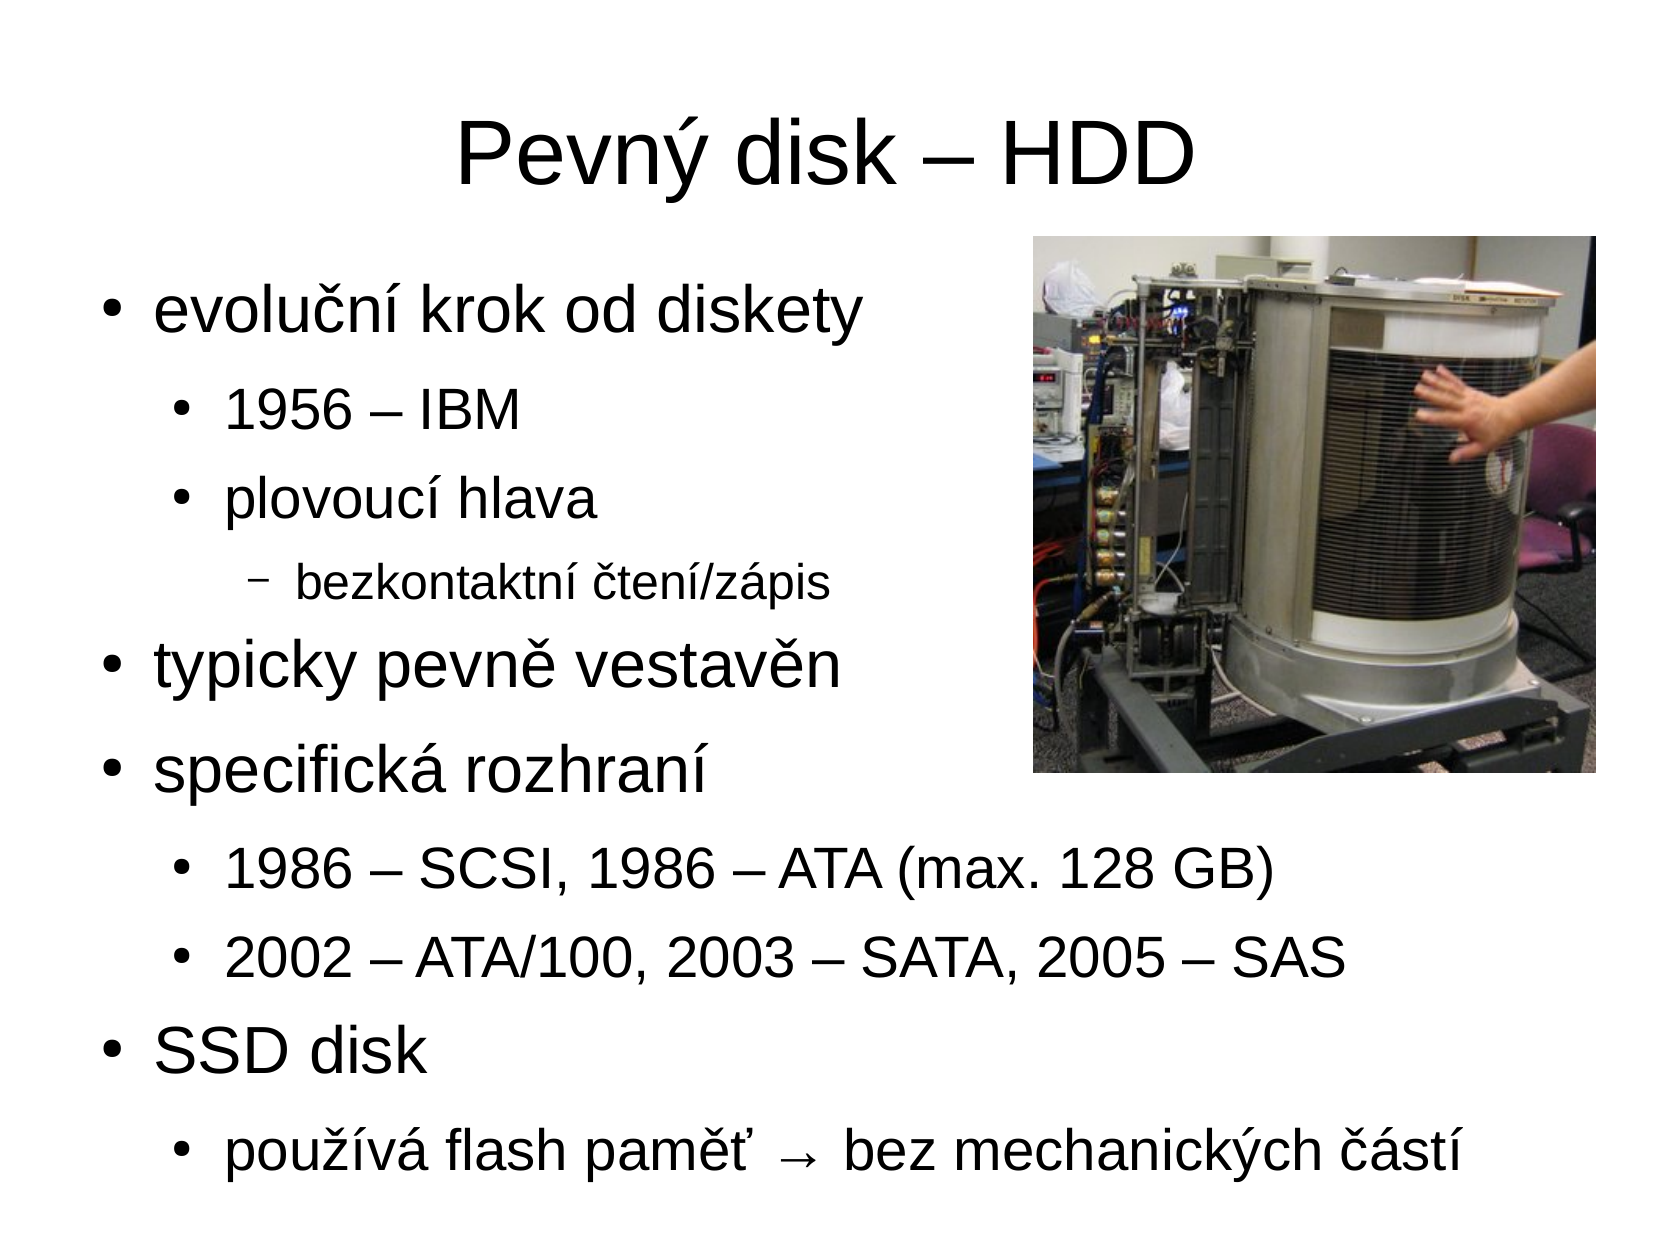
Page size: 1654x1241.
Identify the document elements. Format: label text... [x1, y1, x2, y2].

list evoluční krok od diskety 1956 – IBM plovoucí hlava bezkontaktní čtení/zápis typicky pevně vestavěn specifická rozhraní 1986 – SCSI, 1986 – ATA (max. 128 GB) 2002 – ATA/100, 2003 – SATA, 2005 – SAS SSD disk používá flash paměť → bez mechanických částí [82, 272, 1571, 1183]
picture [1033, 236, 1596, 773]
title Pevný disk – HDD [82, 56, 1571, 250]
